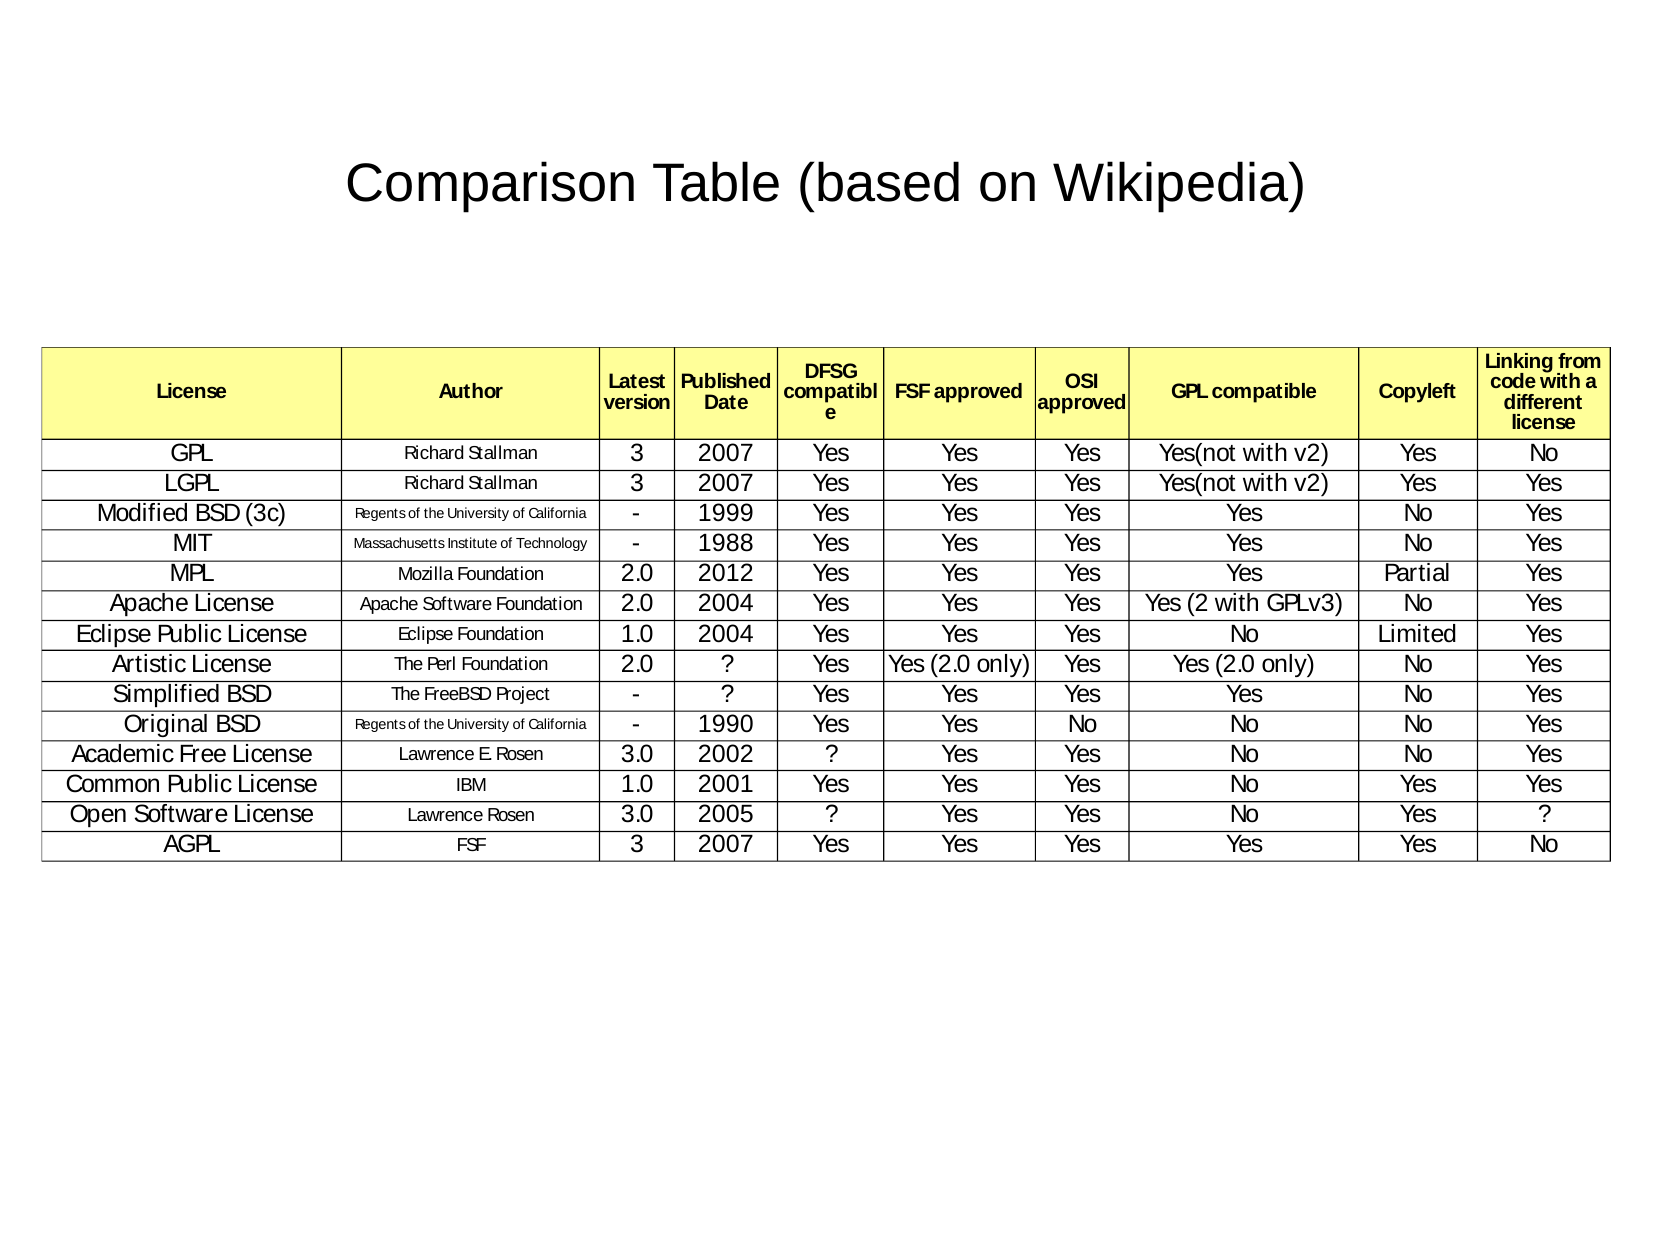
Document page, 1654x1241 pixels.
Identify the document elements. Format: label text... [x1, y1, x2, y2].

title Comparison Table (based on Wikipedia) [82, 132, 1571, 233]
chart [41, 347, 1654, 1241]
